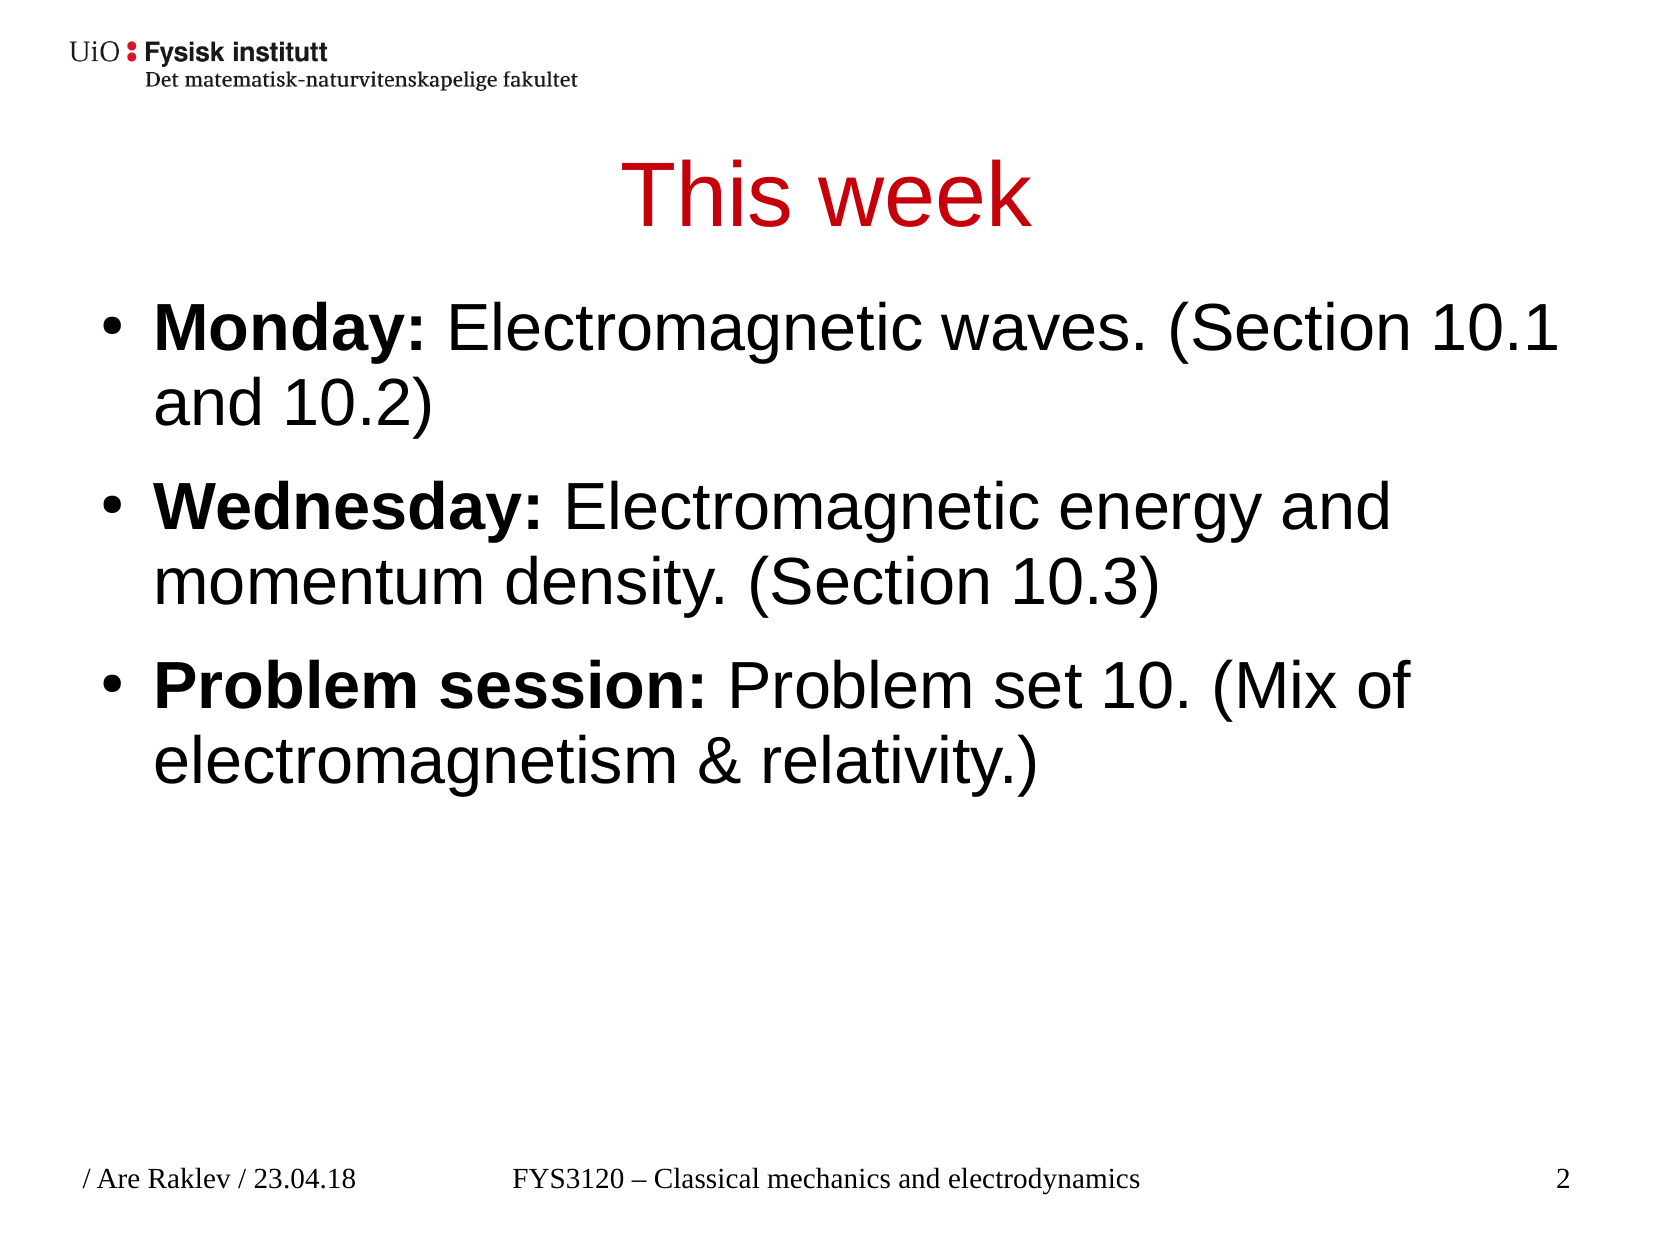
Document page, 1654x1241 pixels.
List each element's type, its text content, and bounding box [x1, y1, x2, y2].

title This week [82, 90, 1571, 290]
picture [68, 37, 581, 93]
list Monday: Electromagnetic waves. (Section 10.1 and 10.2) Wednesday: Electromagnetic energy and momentum density. (Section 10.3) Problem session: Problem set 10. (Mix of electromagnetism & relativity.) [82, 290, 1576, 1193]
